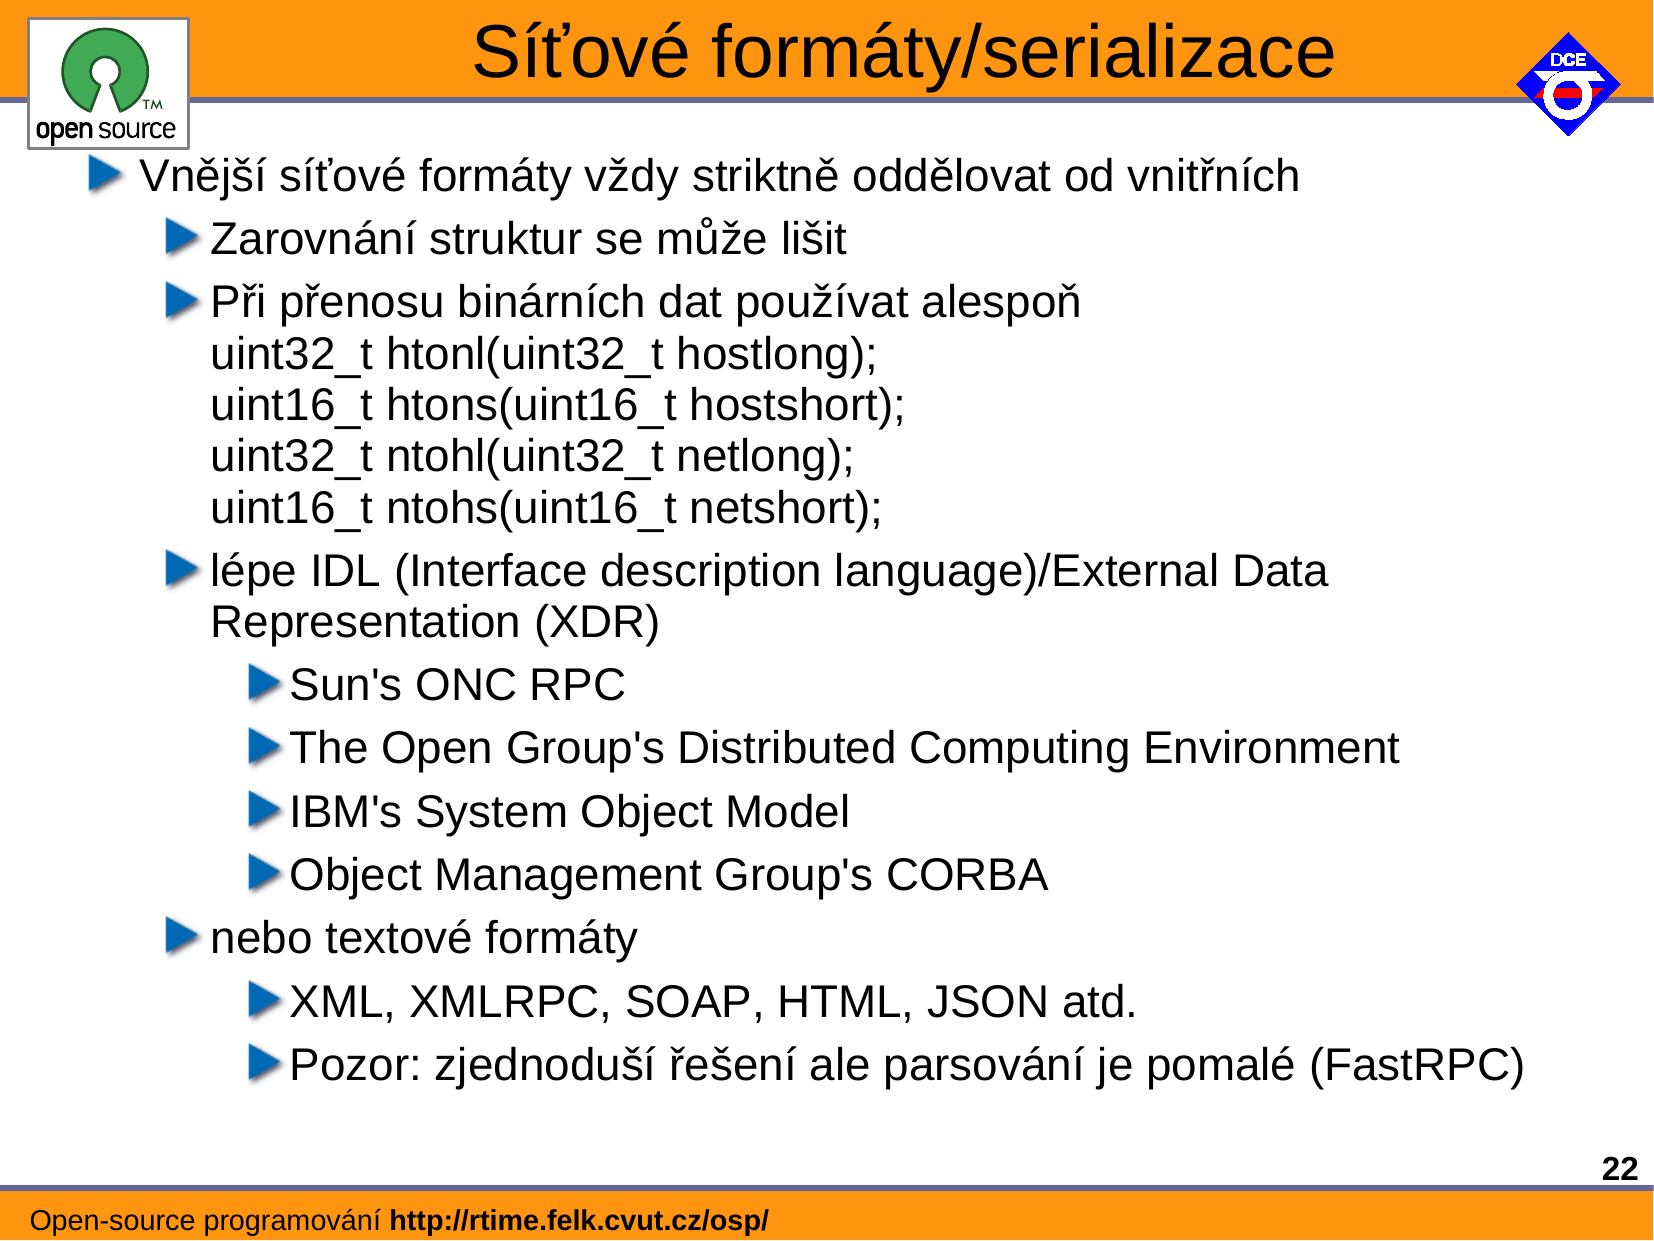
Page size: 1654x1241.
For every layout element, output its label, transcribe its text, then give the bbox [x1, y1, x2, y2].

title Síťové formáty/serializace [178, 4, 1631, 98]
list Vnější síťové formáty vždy striktně oddělovat od vnitřních Zarovnání struktur se může lišit Při přenosu binárních dat používat alespoň uint32_t htonl(uint32_t hostlong); uint16_t htons(uint16_t hostshort); uint32_t ntohl(uint32_t netlong); uint16_t ntohs(uint16_t netshort); lépe IDL (Interface description language)/External Data Representation (XDR) Sun's ONC RPC The Open Group's Distributed Computing Environment IBM's System Object Model Object Management Group's CORBA nebo textové formáty XML, XMLRPC, SOAP, HTML, JSON atd. Pozor: zjednoduší řešení ale parsování je pomalé (FastRPC) [68, 150, 1592, 1210]
